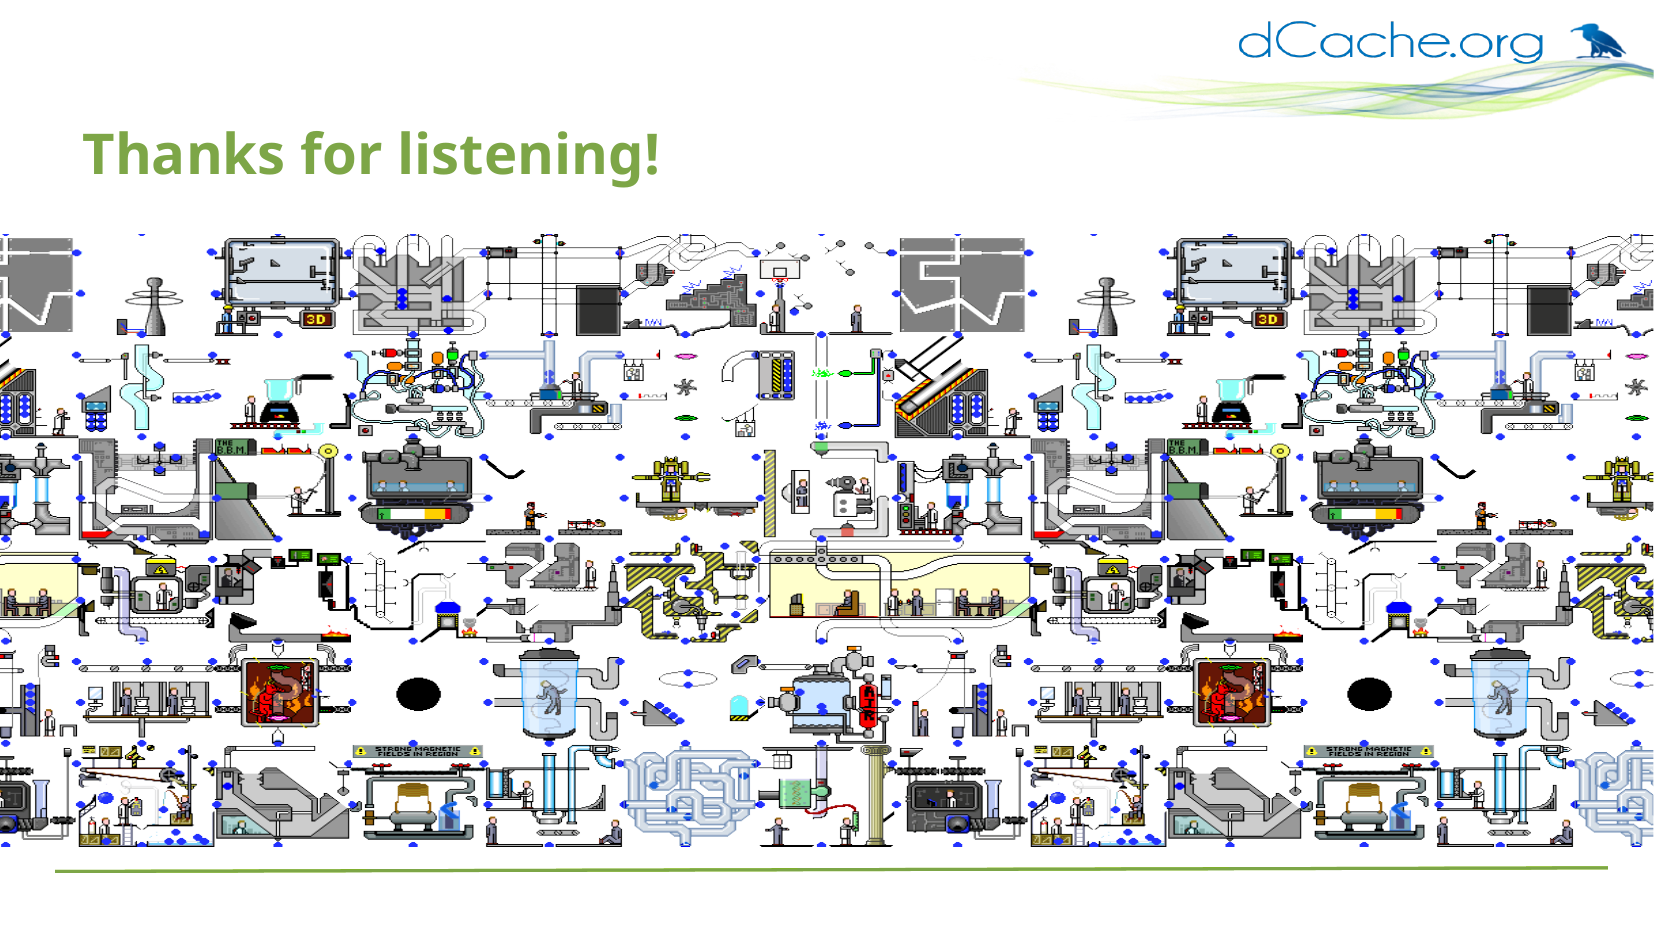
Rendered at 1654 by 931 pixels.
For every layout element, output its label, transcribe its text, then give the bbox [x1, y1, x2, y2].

picture [956, 12, 1654, 127]
picture [0, 234, 1654, 847]
title Thanks for listening! [82, 116, 1605, 189]
